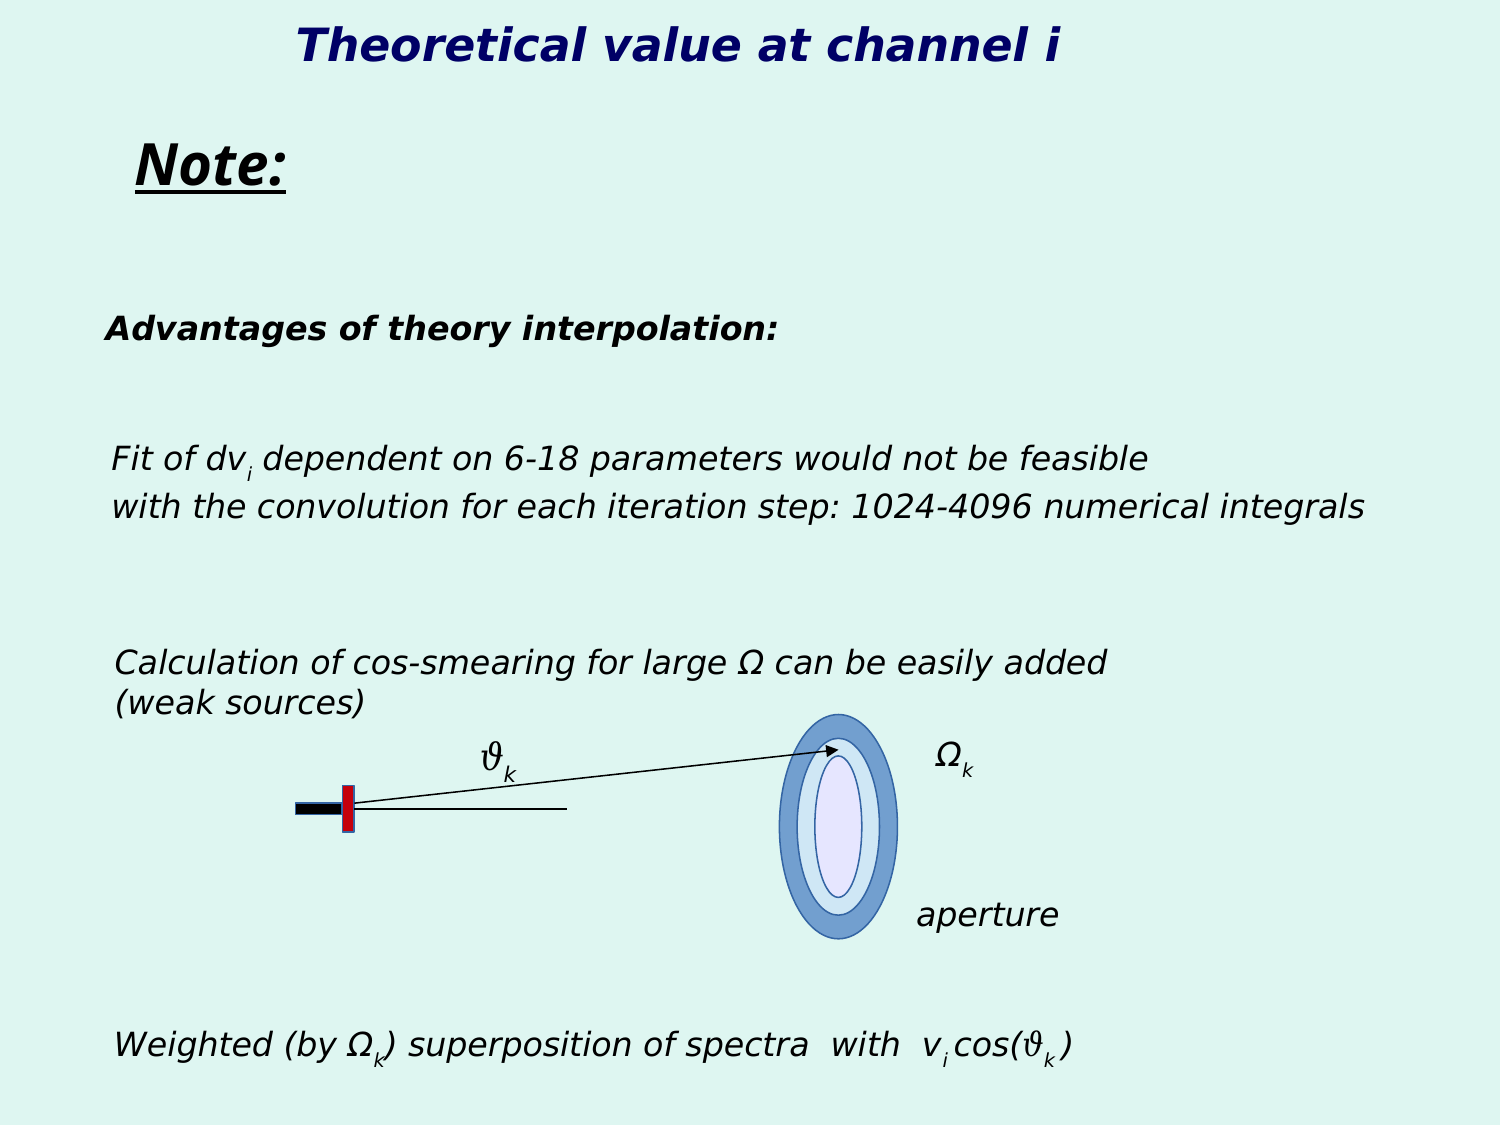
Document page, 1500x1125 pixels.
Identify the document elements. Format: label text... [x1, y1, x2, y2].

text_box [779, 714, 898, 939]
text_box ϑk [465, 725, 544, 798]
text_box aperture [901, 885, 1075, 941]
text_box Calculation of cos-smearing for large Ω can be easily added (weak sources) [99, 634, 1264, 729]
text_box Fit of dvi dependent on 6-18 parameters would not be feasible with the convolution for each iteration step: 1024-4096 numerical integrals [96, 429, 1393, 543]
text_box [295, 785, 354, 833]
text_box Theoretical value at channel i [280, 8, 1170, 79]
text_box Advantages of theory interpolation: [90, 299, 795, 360]
text_box Weighted (by Ωk) superposition of spectra with vi cos(ϑk ) [99, 1015, 1408, 1099]
text_box Ωk [921, 726, 1023, 799]
text_box Note: [120, 120, 304, 205]
